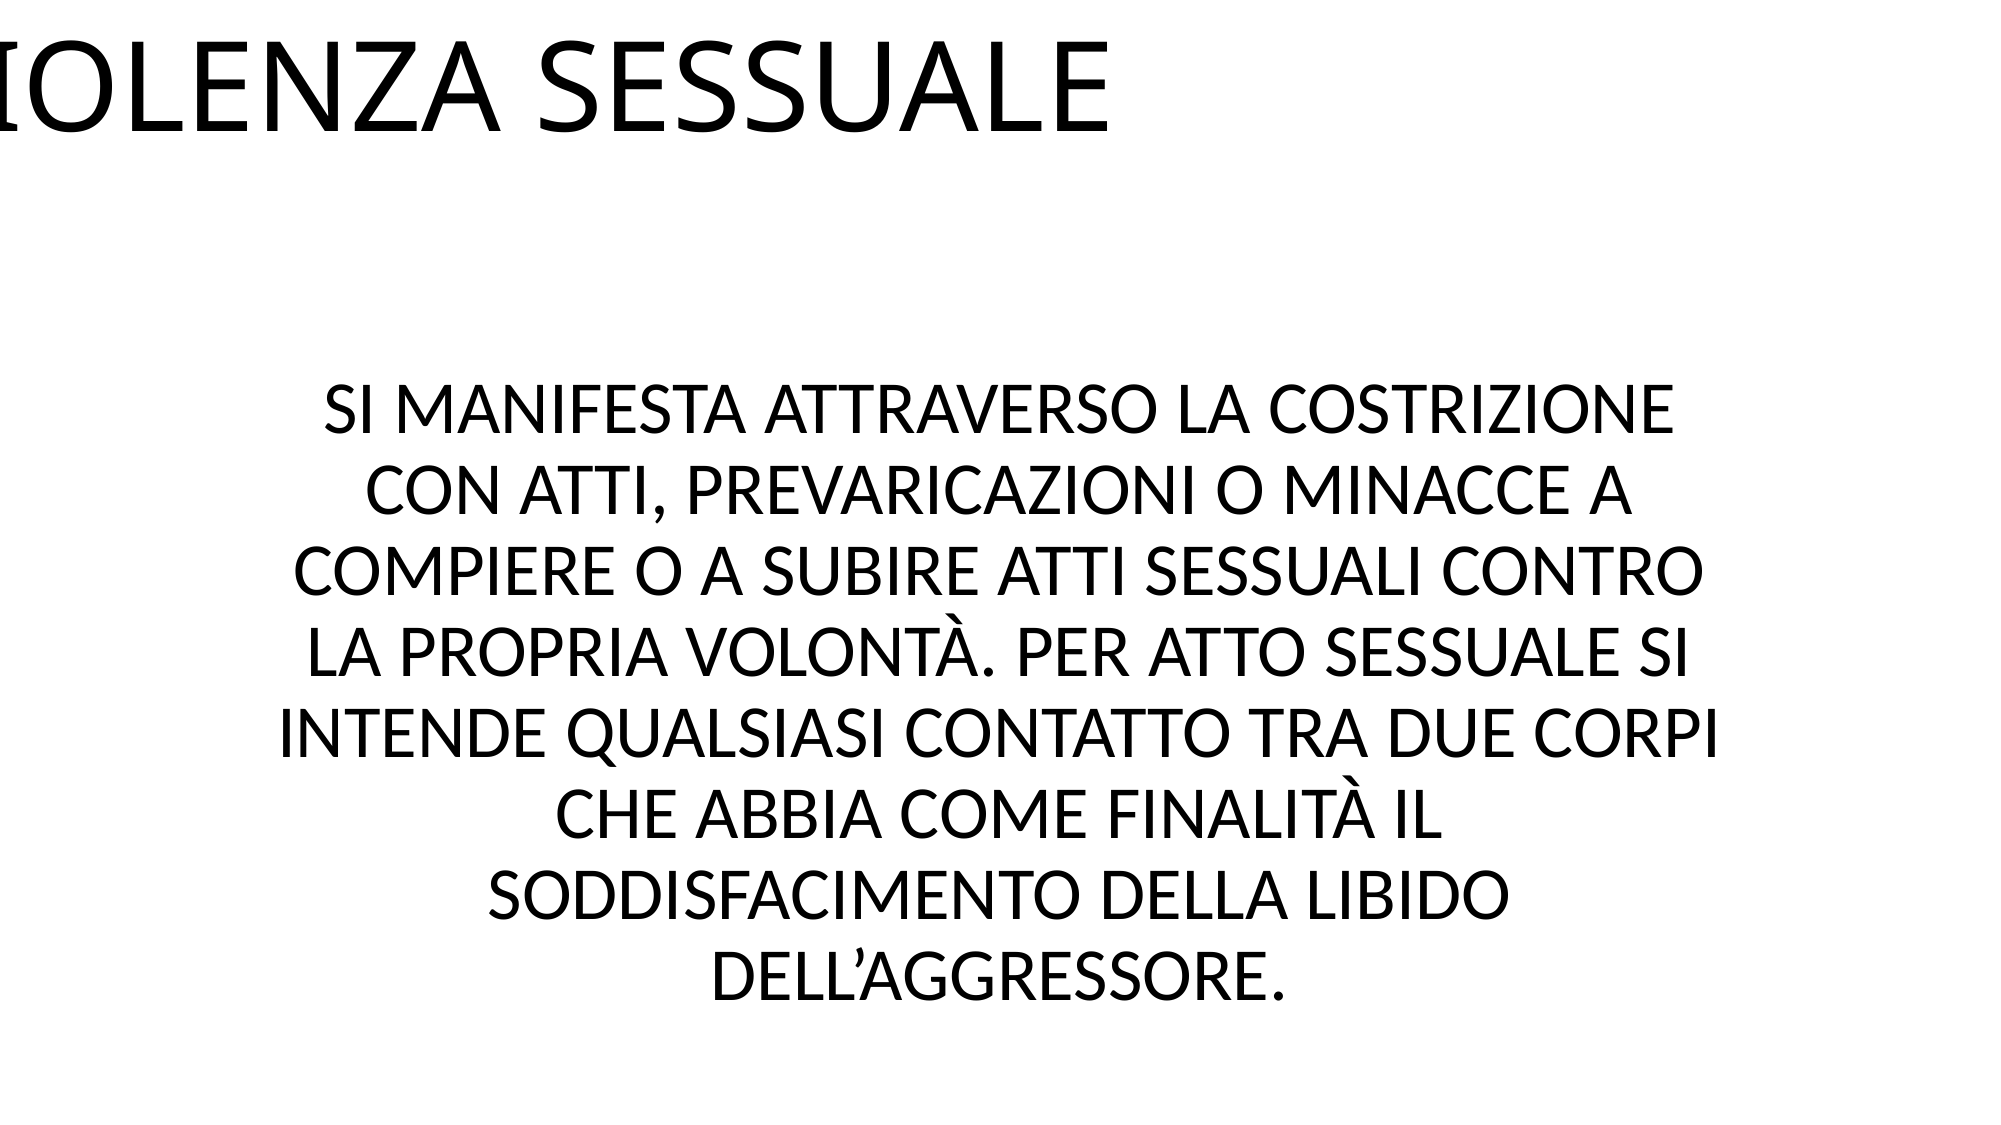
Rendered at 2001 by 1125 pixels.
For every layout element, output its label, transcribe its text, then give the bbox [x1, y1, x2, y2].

subtitle SI MANIFESTA ATTRAVERSO LA COSTRIZIONE CON ATTI, PREVARICAZIONI O MINACCE A COMPIERE O A SUBIRE ATTI SESSUALI CONTRO LA PROPRIA VOLONTÀ. PER ATTO SESSUALE SI INTENDE QUALSIASI CONTATTO TRA DUE CORPI CHE ABBIA COME FINALITÀ IL SODDISFACIMENTO DELLA LIBIDO DELL’AGGRESSORE. [249, 361, 1750, 633]
title VIOLENZA SESSUALE [0, 0, 1277, 316]
